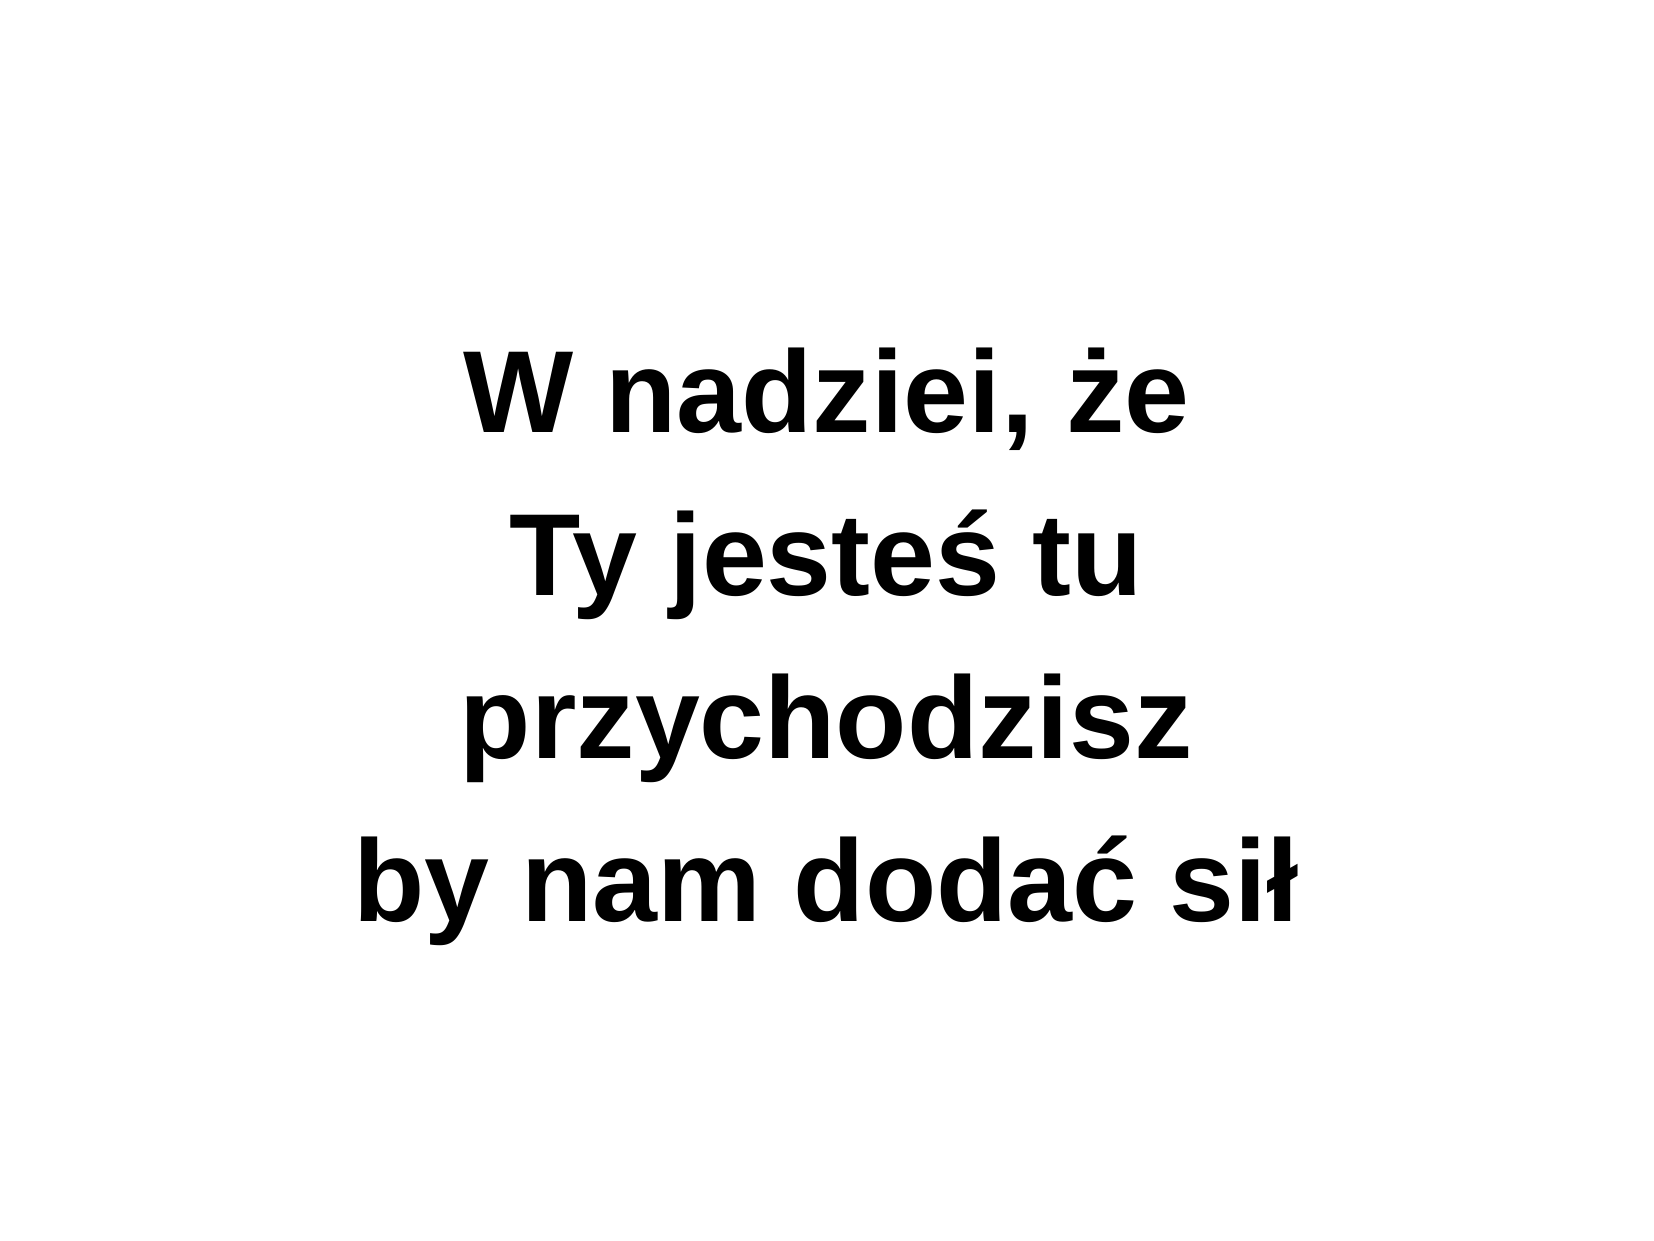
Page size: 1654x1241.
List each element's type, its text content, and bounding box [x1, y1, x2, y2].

subtitle W nadziei, że Ty jesteś tu przychodzisz by nam dodać sił [0, 0, 1654, 1241]
